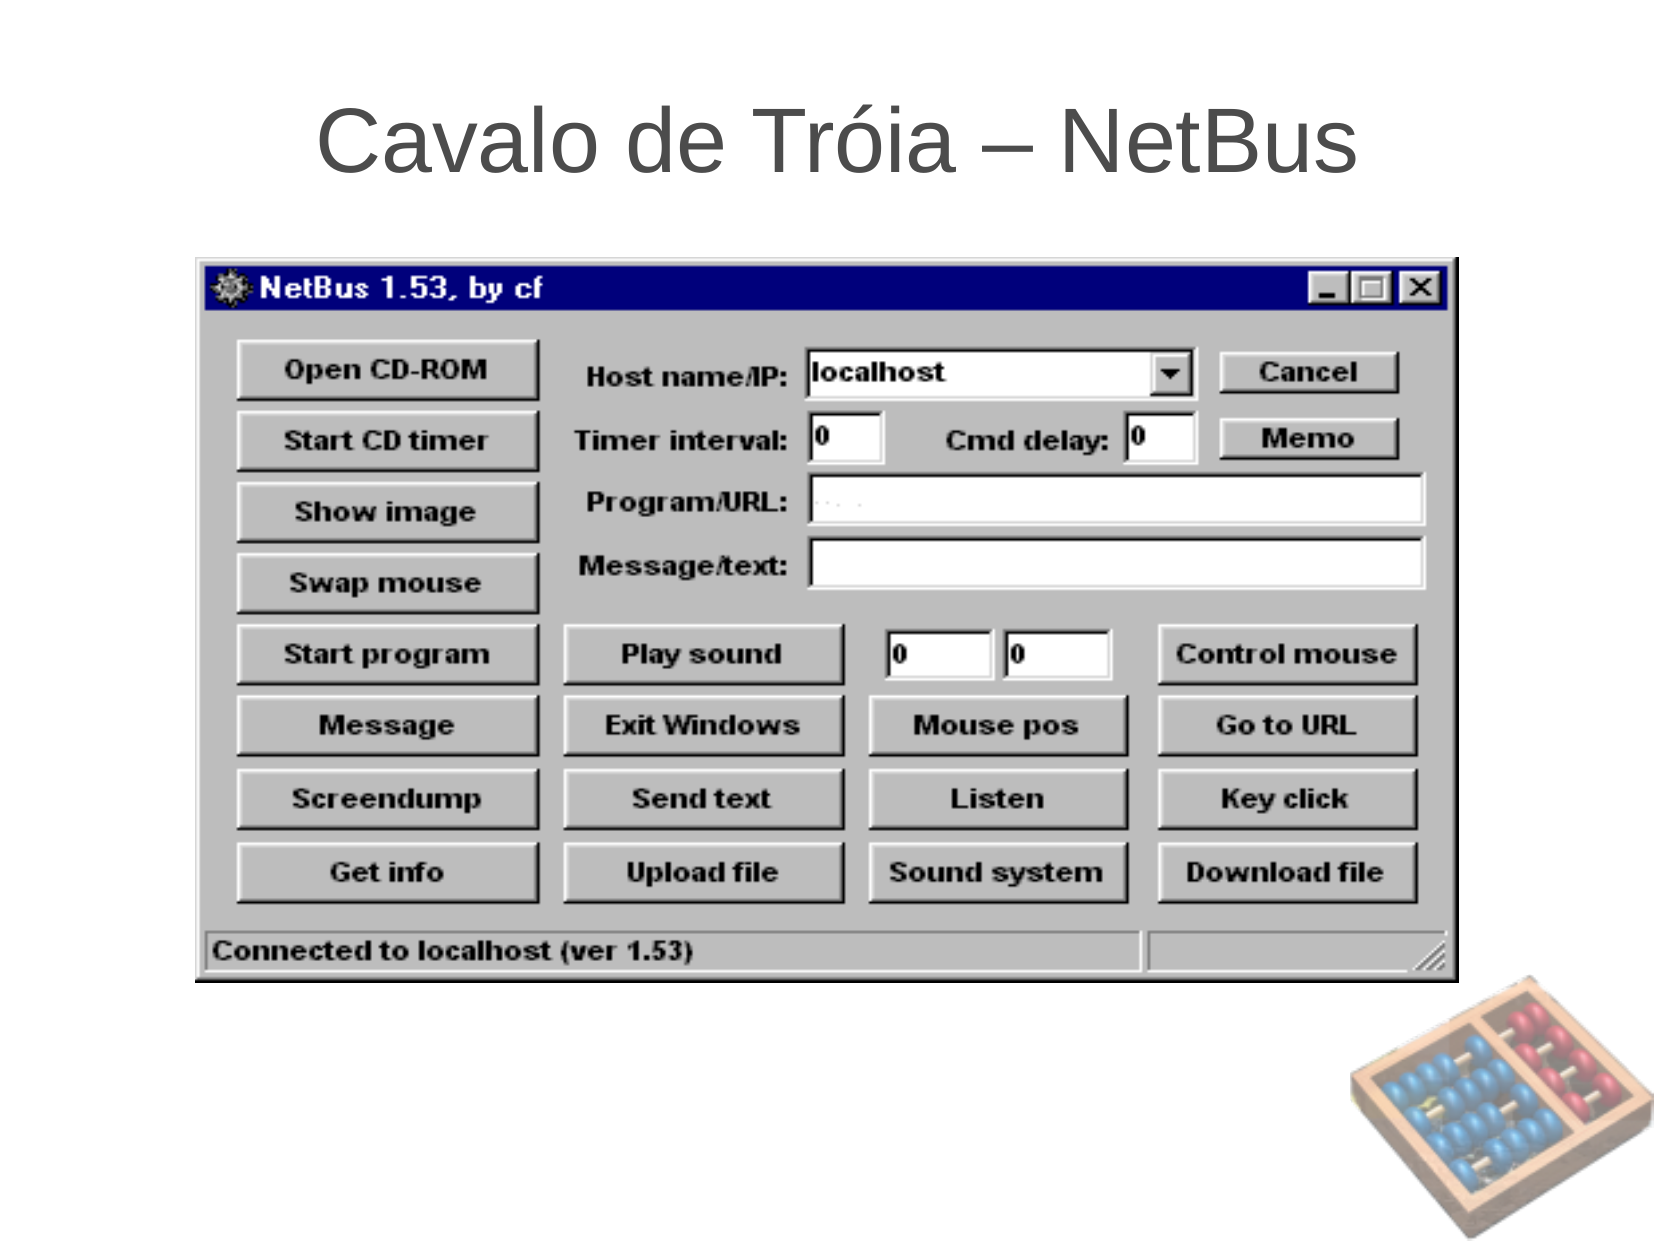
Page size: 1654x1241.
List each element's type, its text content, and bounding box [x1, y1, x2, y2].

picture [195, 257, 1459, 983]
title Cavalo de Tróia – NetBus [75, 37, 1601, 245]
